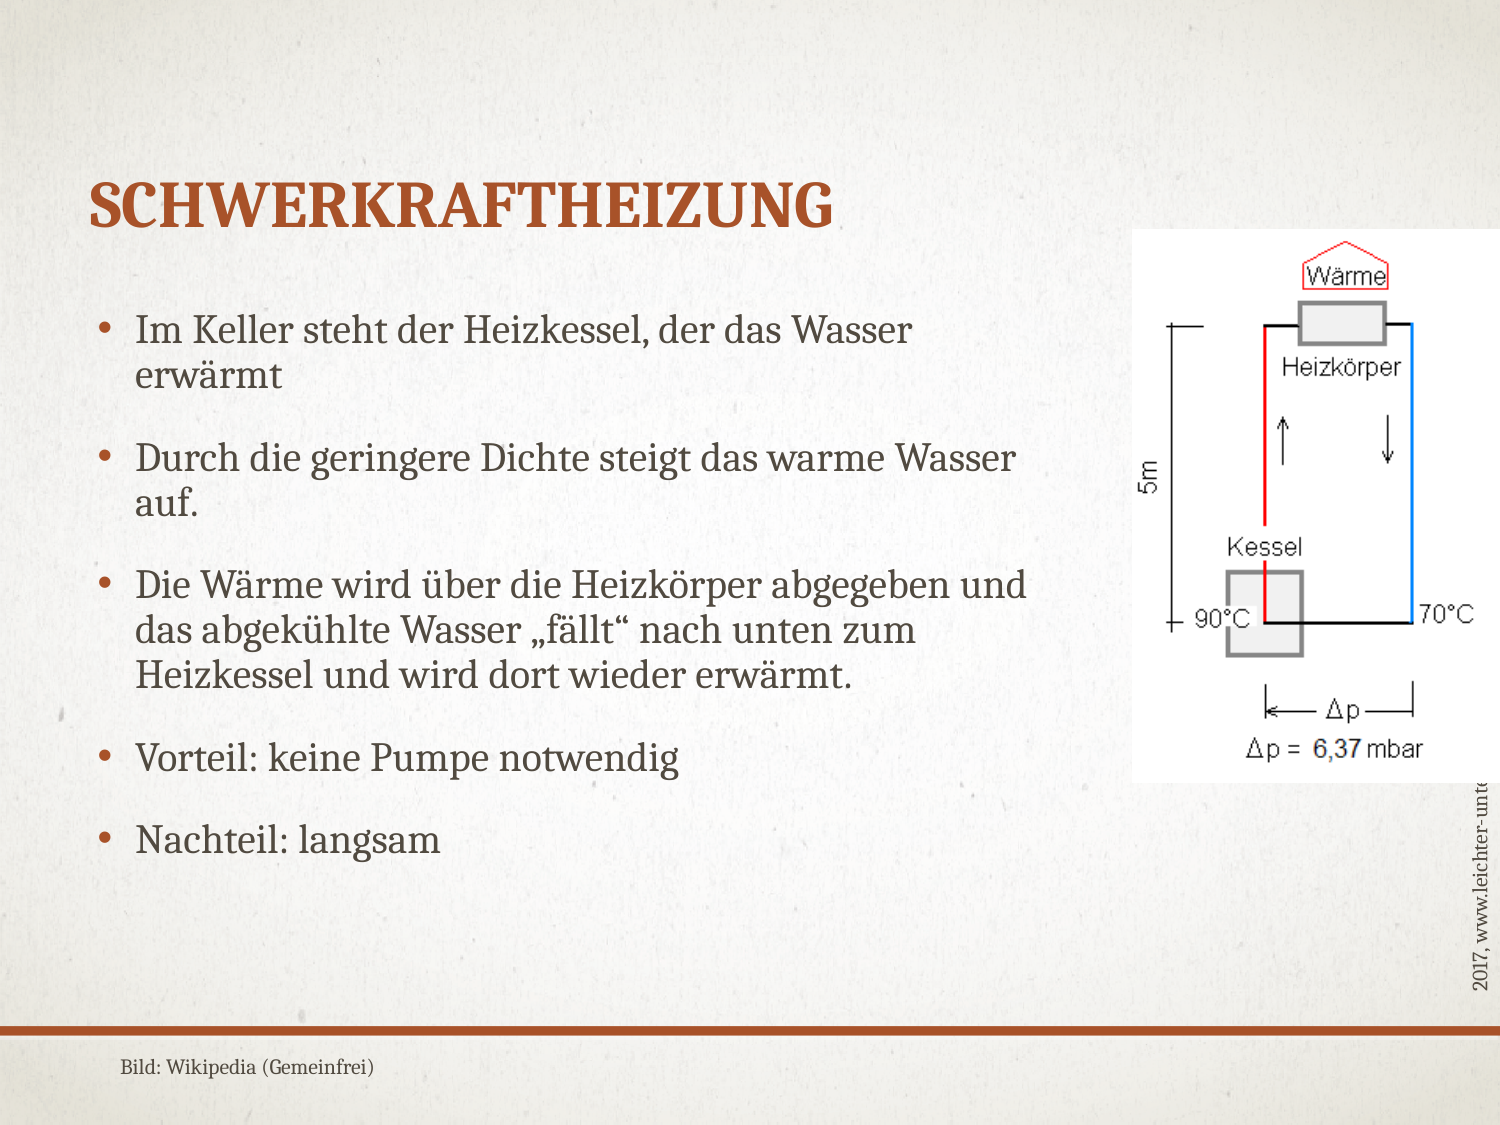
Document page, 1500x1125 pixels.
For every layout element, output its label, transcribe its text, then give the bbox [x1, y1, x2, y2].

list Im Keller steht der Heizkessel, der das Wasser erwärmt Durch die geringere Dichte steigt das warme Wasser auf. Die Wärme wird über die Heizkörper abgegeben und das abgekühlte Wasser „fällt“ nach unten zum Heizkessel und wird dort wieder erwärmt. Vorteil: keine Pumpe notwendig Nachteil: langsam [75, 299, 1341, 975]
title Schwerkraftheizung [75, 62, 1341, 250]
picture [0, 0, 1500, 1026]
text_box Bild: Wikipedia (Gemeinfrei) [105, 1044, 391, 1086]
picture [0, 1036, 1500, 1125]
